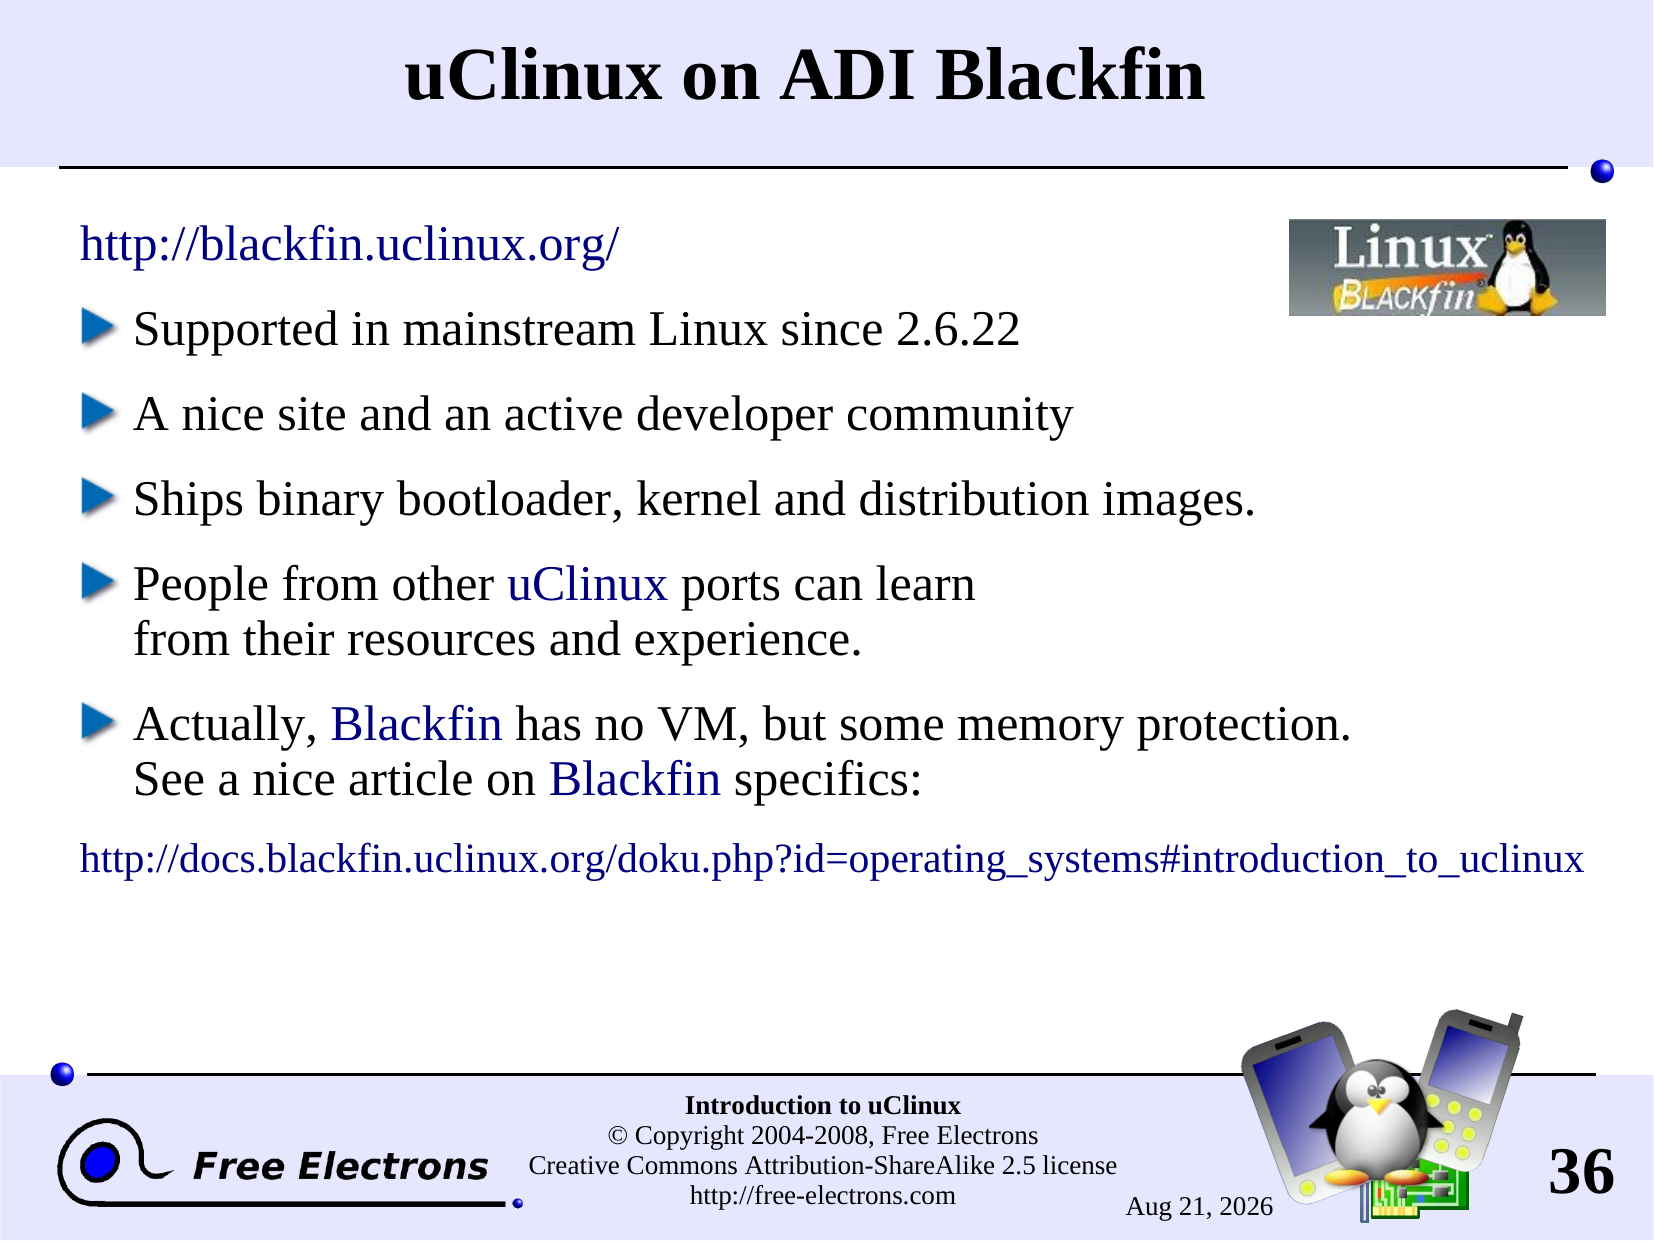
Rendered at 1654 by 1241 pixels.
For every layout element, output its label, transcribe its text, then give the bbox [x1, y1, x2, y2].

picture [50, 1107, 527, 1216]
title uClinux on ADI Blackfin [60, 25, 1551, 124]
picture [1289, 219, 1606, 316]
picture [1231, 1066, 1521, 1241]
list http://blackfin.uclinux.org/ Supported in mainstream Linux since 2.6.22 A nice site and an active developer community Ships binary bootloader, kernel and distribution images. People from other uClinux ports can learn from their resources and experience. Actually, Blackfin has no VM, but some memory protection. See a nice article on Blackfin specifics: http://docs.blackfin.uclinux.org/doku.php?id=operating_systems#introduction_to_uclinux [62, 216, 1589, 1066]
